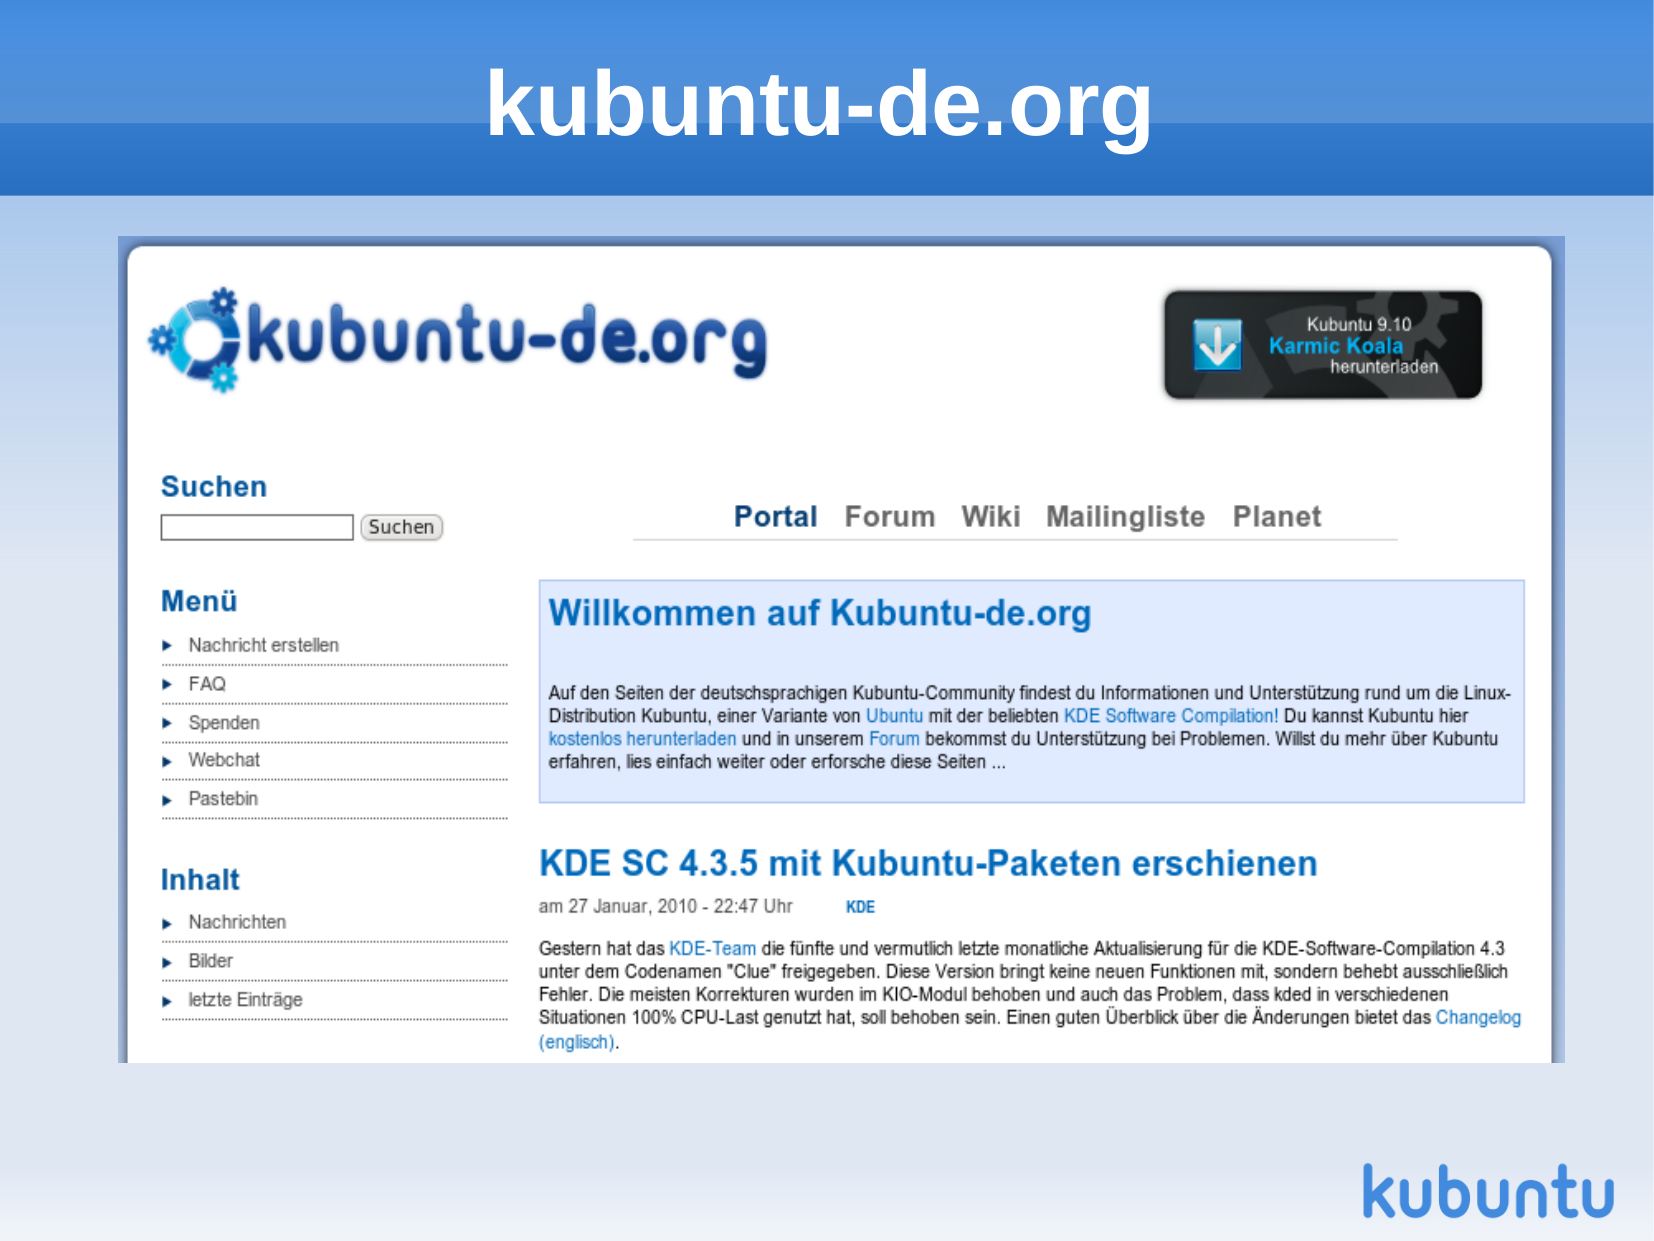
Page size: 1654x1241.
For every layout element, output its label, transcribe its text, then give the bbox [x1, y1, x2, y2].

picture [0, 0, 1654, 1241]
title kubuntu-de.org [76, 0, 1565, 208]
